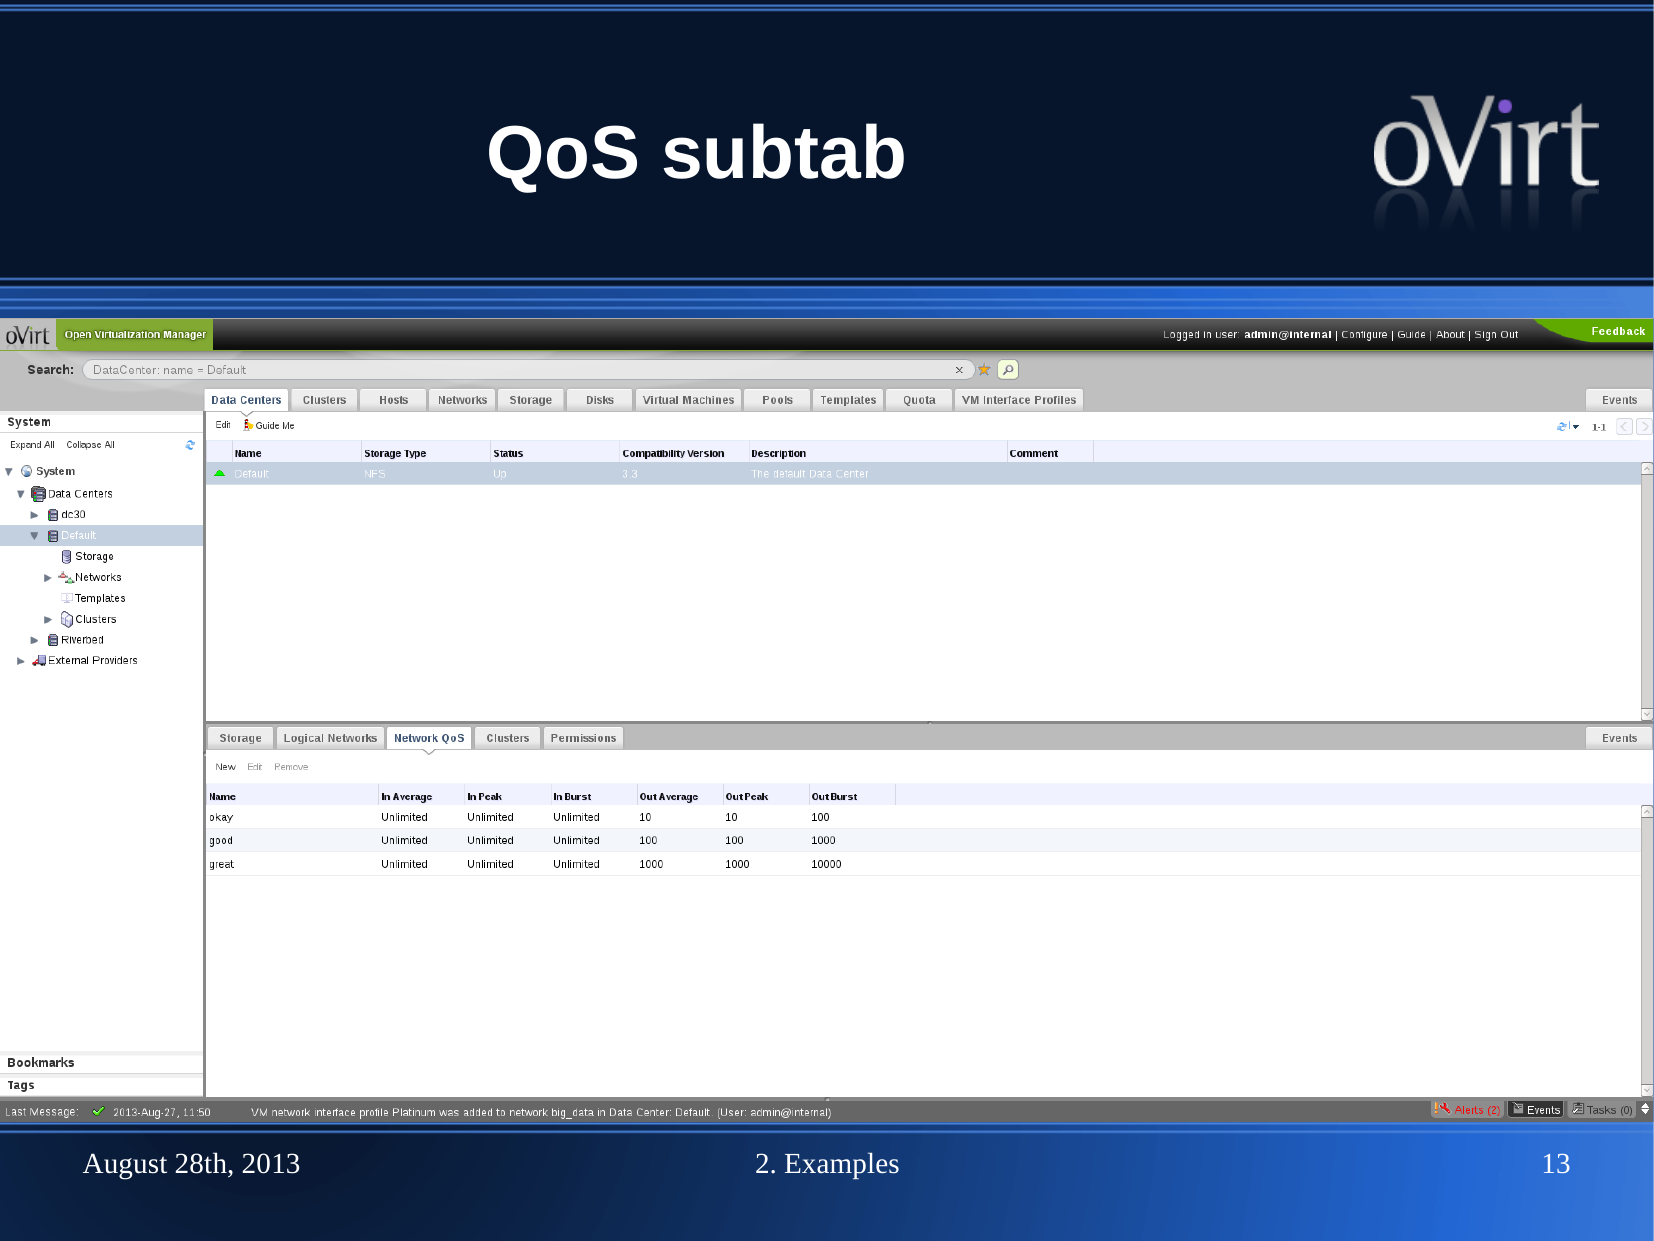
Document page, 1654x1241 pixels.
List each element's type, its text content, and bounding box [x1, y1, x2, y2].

title QoS subtab [82, 49, 1312, 257]
picture [0, 0, 1654, 1241]
